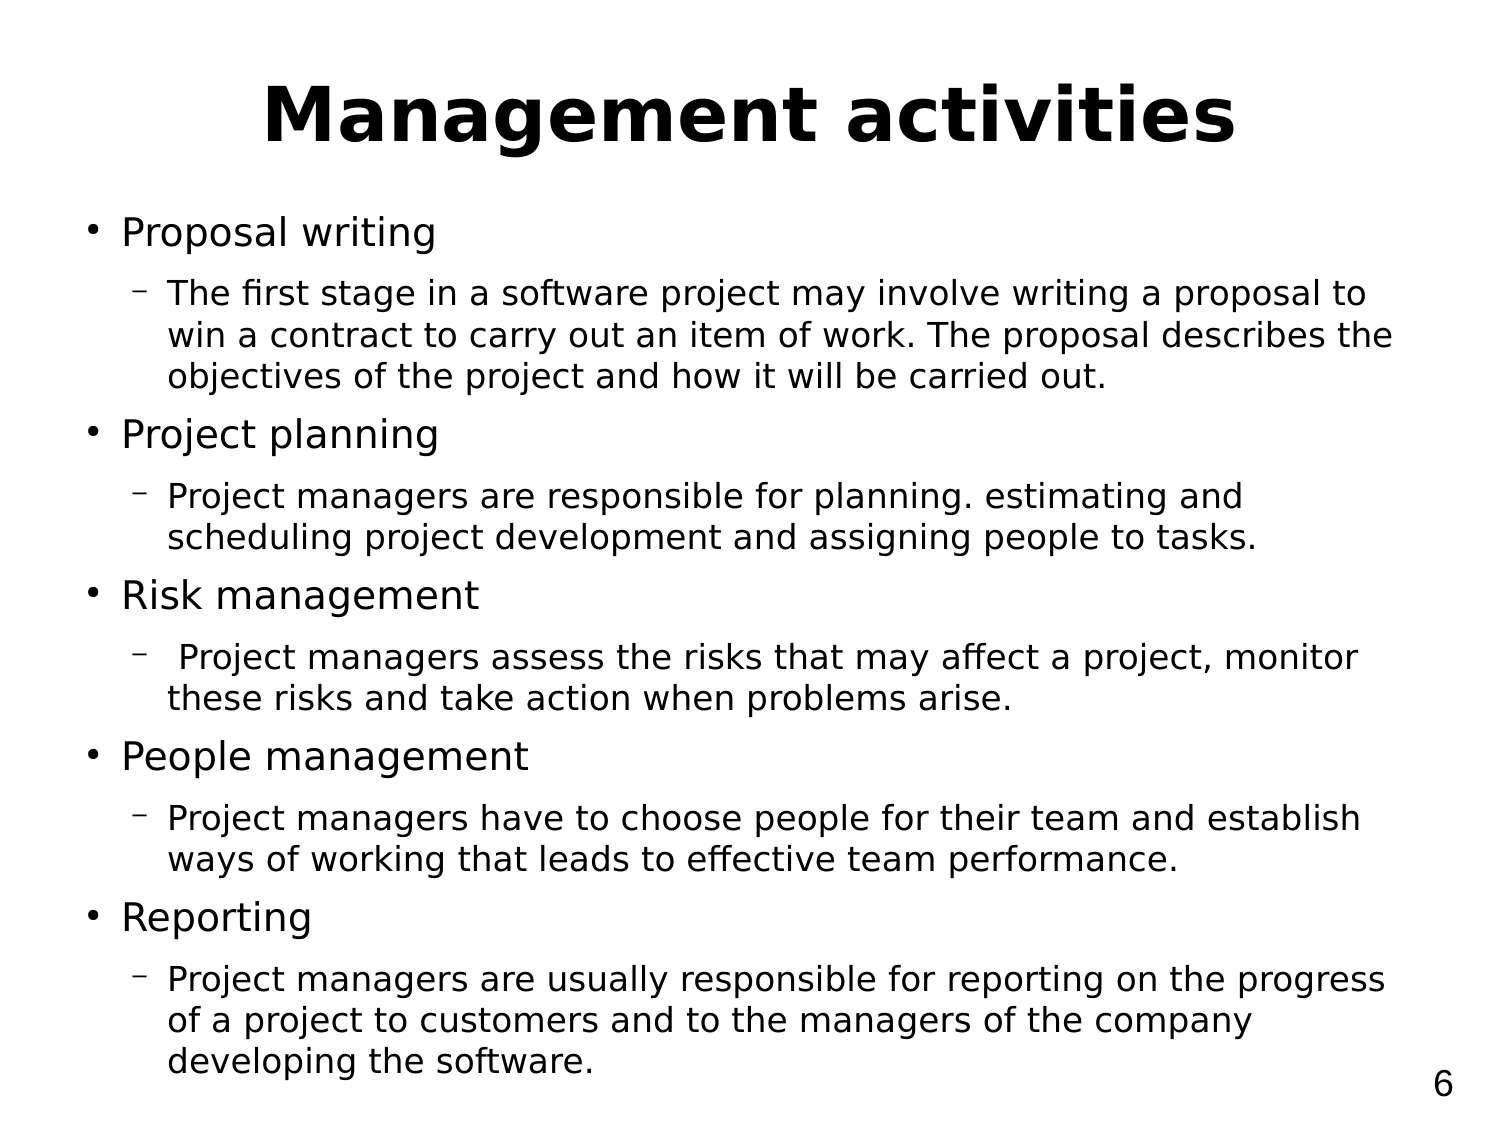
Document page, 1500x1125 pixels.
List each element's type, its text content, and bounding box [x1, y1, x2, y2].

title Management activities [75, 44, 1425, 177]
list Proposal writing The first stage in a software project may involve writing a proposal to win a contract to carry out an item of work. The proposal describes the objectives of the project and how it will be carried out. Project planning Project managers are responsible for planning. estimating and scheduling project development and assigning people to tasks. Risk management Project managers assess the risks that may affect a project, monitor these risks and take action when problems arise. People management Project managers have to choose people for their team and establish ways of working that leads to effective team performance. Reporting Project managers are usually responsible for reporting on the progress of a project to customers and to the managers of the company developing the software. [75, 206, 1425, 1093]
